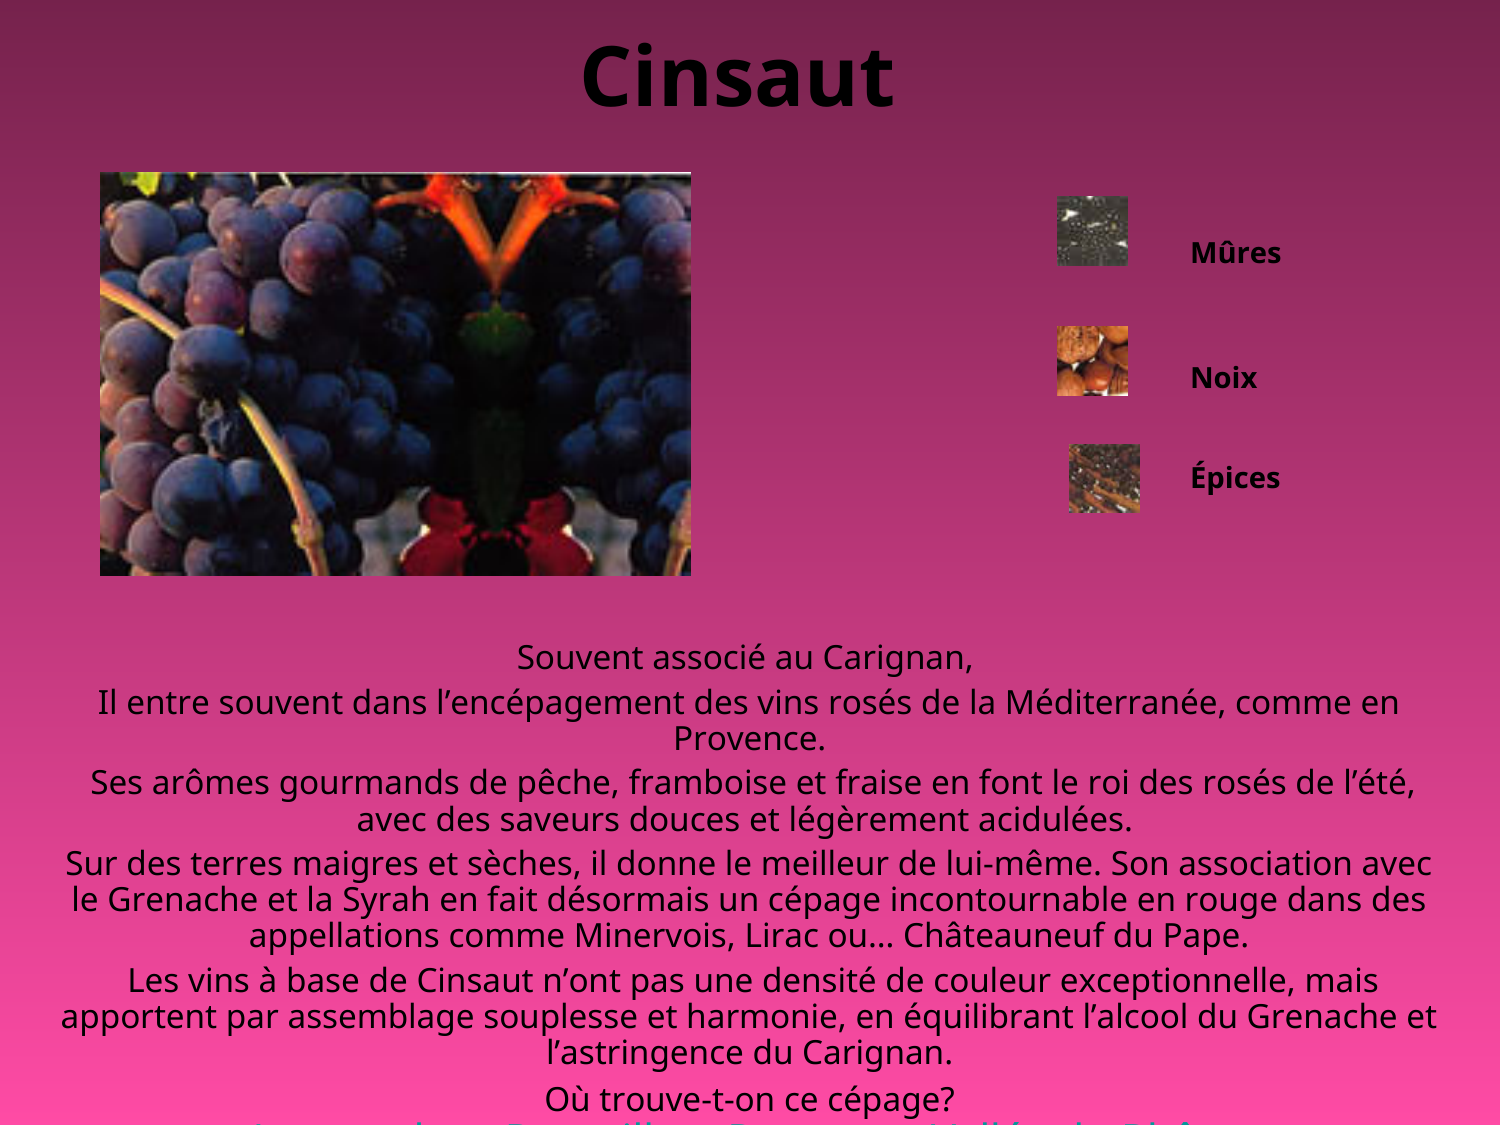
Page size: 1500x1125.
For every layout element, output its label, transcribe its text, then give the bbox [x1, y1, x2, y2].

text_box Mûres [1175, 184, 1350, 310]
text_box Noix [1175, 310, 1350, 435]
picture [100, 172, 691, 576]
subtitle Souvent associé au Carignan, Il entre souvent dans l’encépagement des vins rosés de la Méditerranée, comme en Provence. Ses arômes gourmands de pêche, framboise et fraise en font le roi des rosés de l’été, avec des saveurs douces et légèrement acidulées. Sur des terres maigres et sèches, il donne le meilleur de lui-même. Son association avec le Grenache et la Syrah en fait désormais un cépage incontournable en rouge dans des appellations comme Minervois, Lirac ou… Châteauneuf du Pape. Les vins à base de Cinsaut n’ont pas une densité de couleur exceptionnelle, mais apportent par assemblage souplesse et harmonie, en équilibrant l’alcool du Grenache et l’astringence du Carignan. Où trouve-t-on ce cépage? Languedoc - Roussillon, Provence, Vallée du Rhône [41, 633, 1459, 1125]
picture [1069, 444, 1140, 514]
picture [1057, 326, 1128, 396]
picture [1057, 196, 1128, 266]
text_box Épices [1175, 435, 1350, 560]
title Cinsaut [123, 26, 1353, 237]
